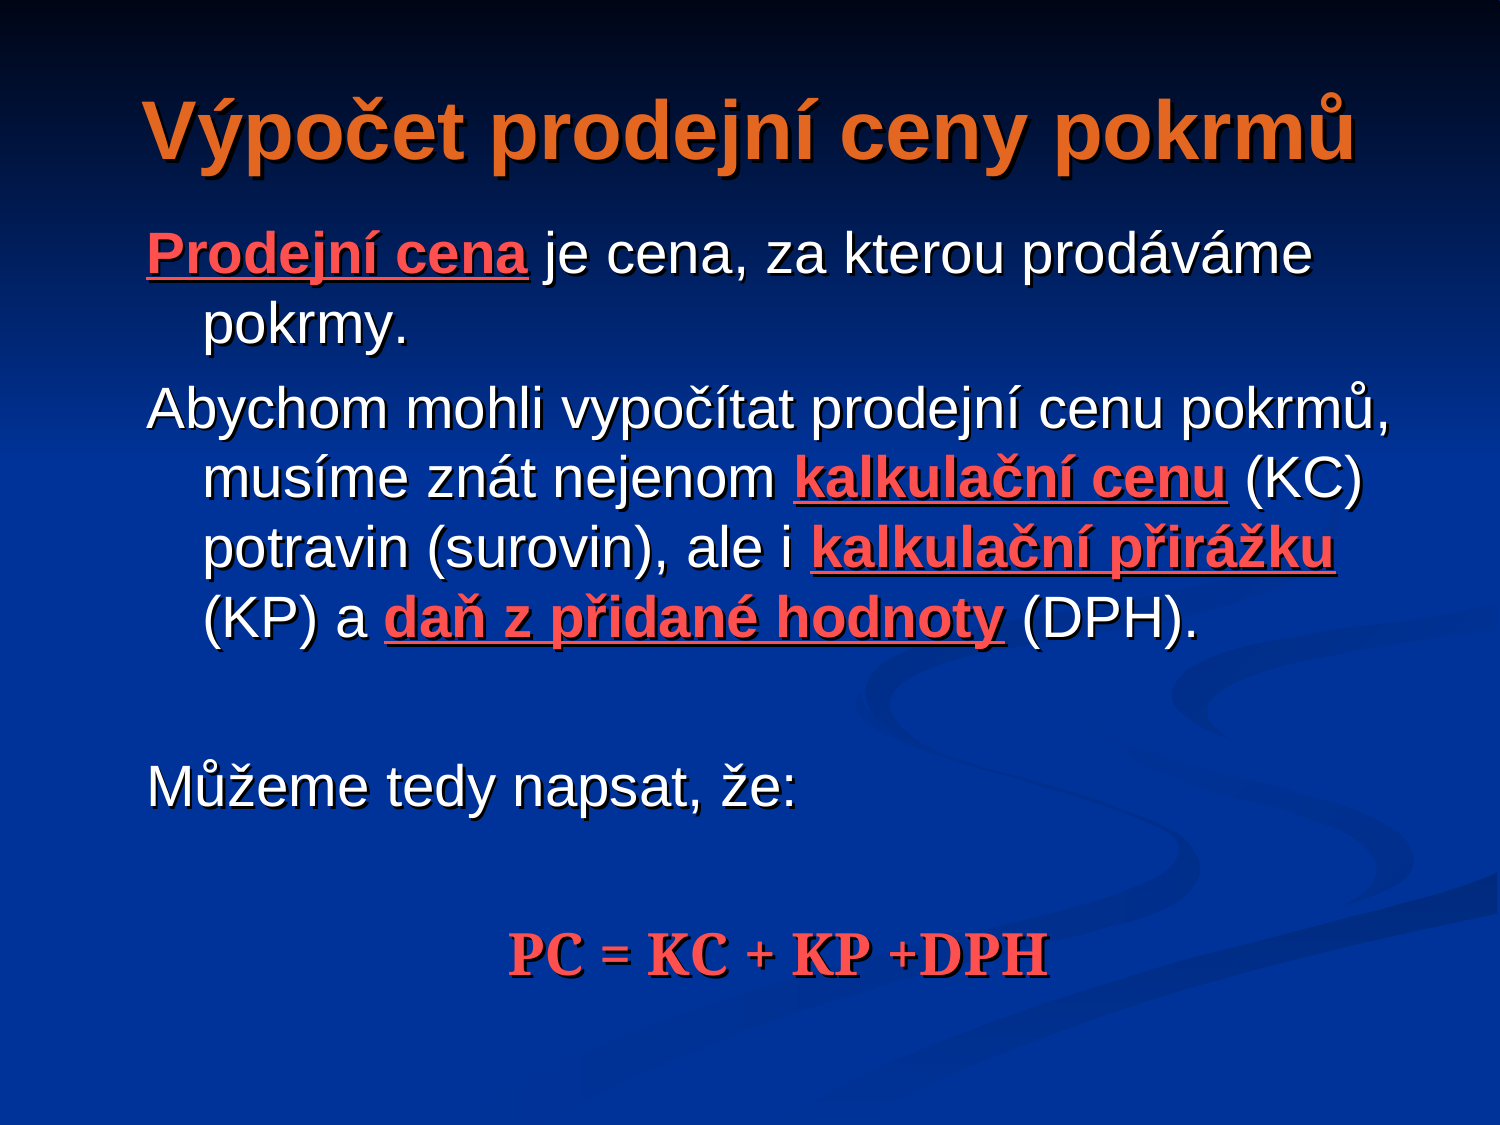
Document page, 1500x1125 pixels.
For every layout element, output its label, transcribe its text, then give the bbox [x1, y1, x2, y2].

title Výpočet prodejní ceny pokrmů [75, 45, 1426, 208]
list Prodejní cena je cena, za kterou prodáváme pokrmy. Abychom mohli vypočítat prodejní cenu pokrmů, musíme znát nejenom kalkulační cenu (KC) potravin (surovin), ale i kalkulační přirážku (KP) a daň z přidané hodnoty (DPH). Můžeme tedy napsat, že: PC = KC + KP +DPH [75, 208, 1426, 1047]
